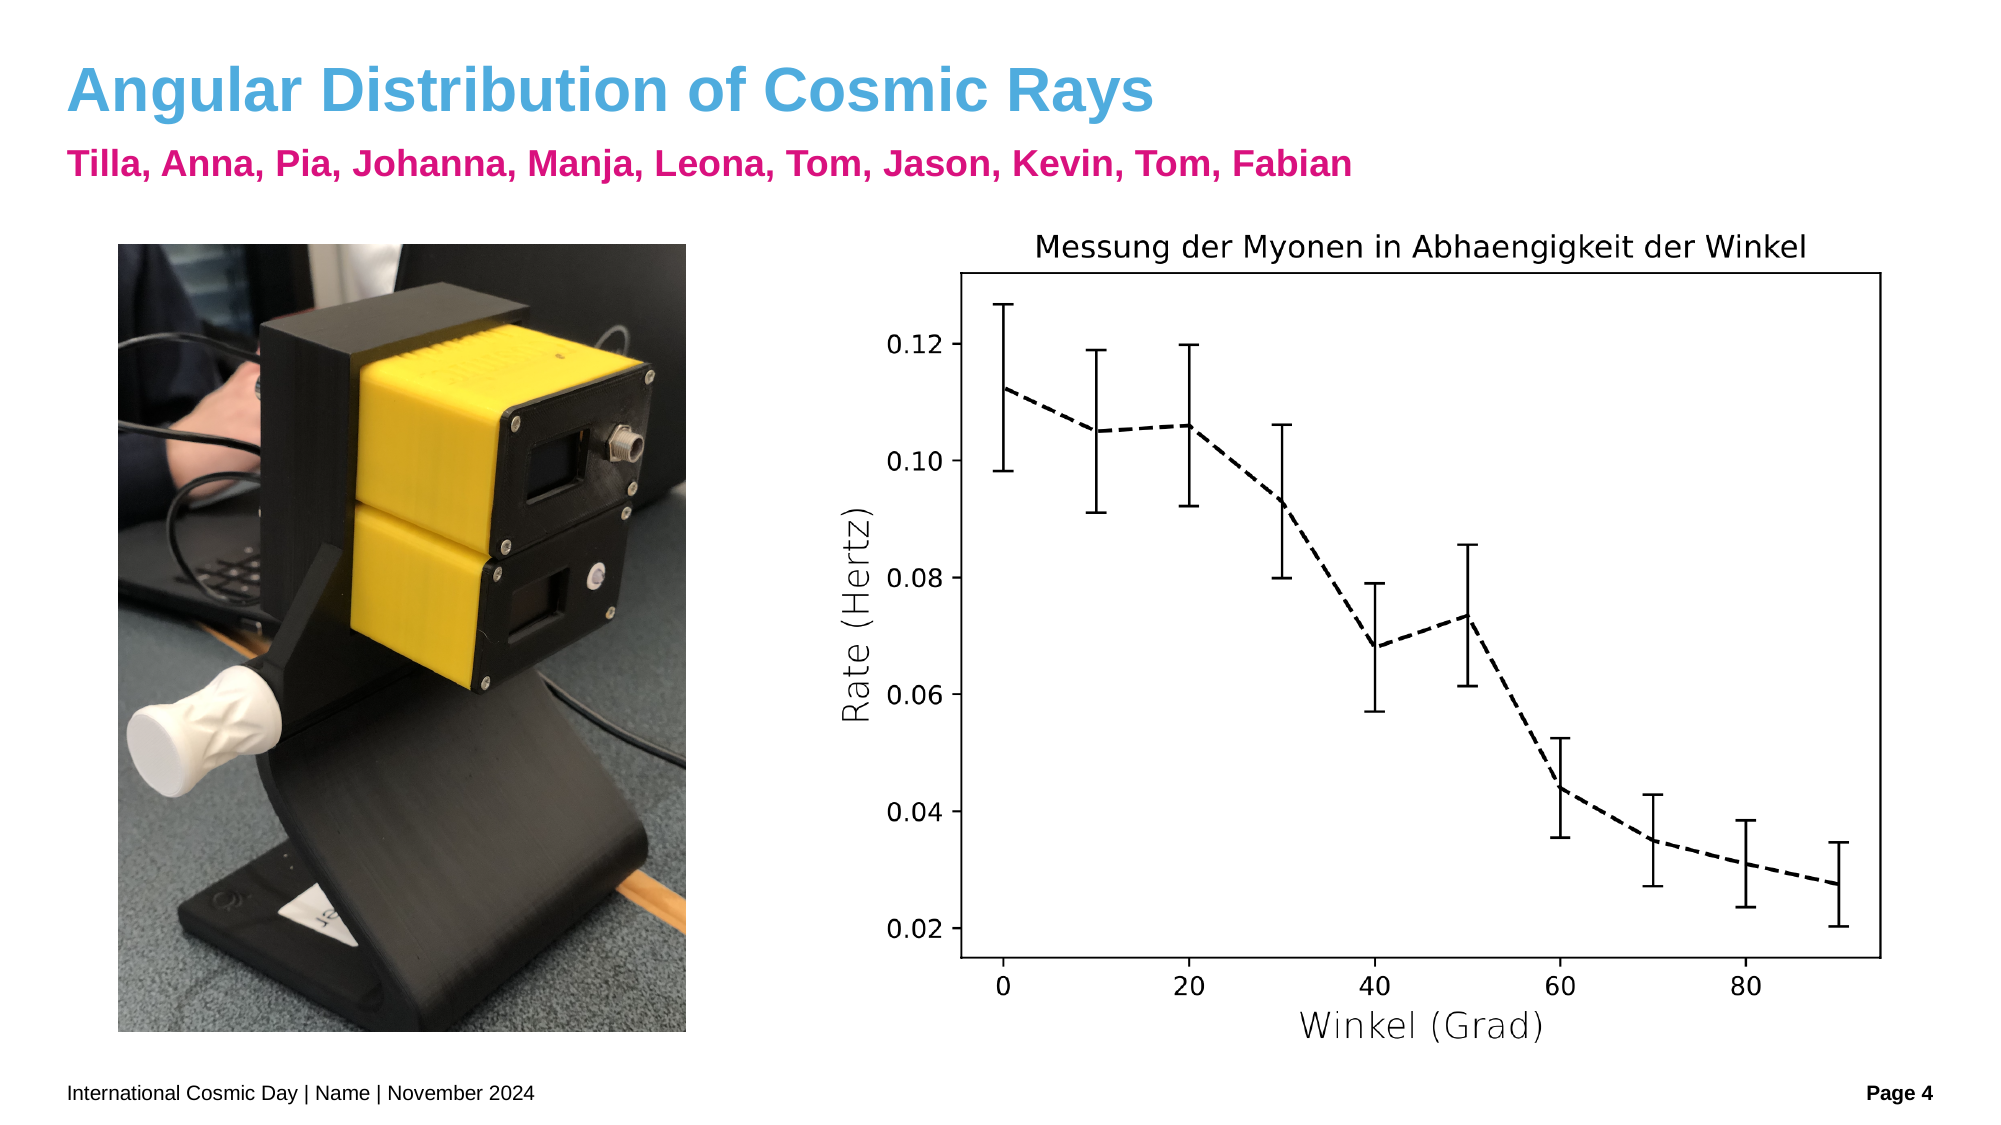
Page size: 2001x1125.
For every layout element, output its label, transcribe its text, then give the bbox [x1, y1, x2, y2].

title Angular Distribution of Cosmic Rays [66, 57, 1933, 132]
list Tilla, Anna, Pia, Johanna, Manja, Leona, Tom, Jason, Kevin, Tom, Fabian [66, 134, 1934, 197]
picture [828, 197, 1933, 1051]
picture [118, 244, 686, 1032]
